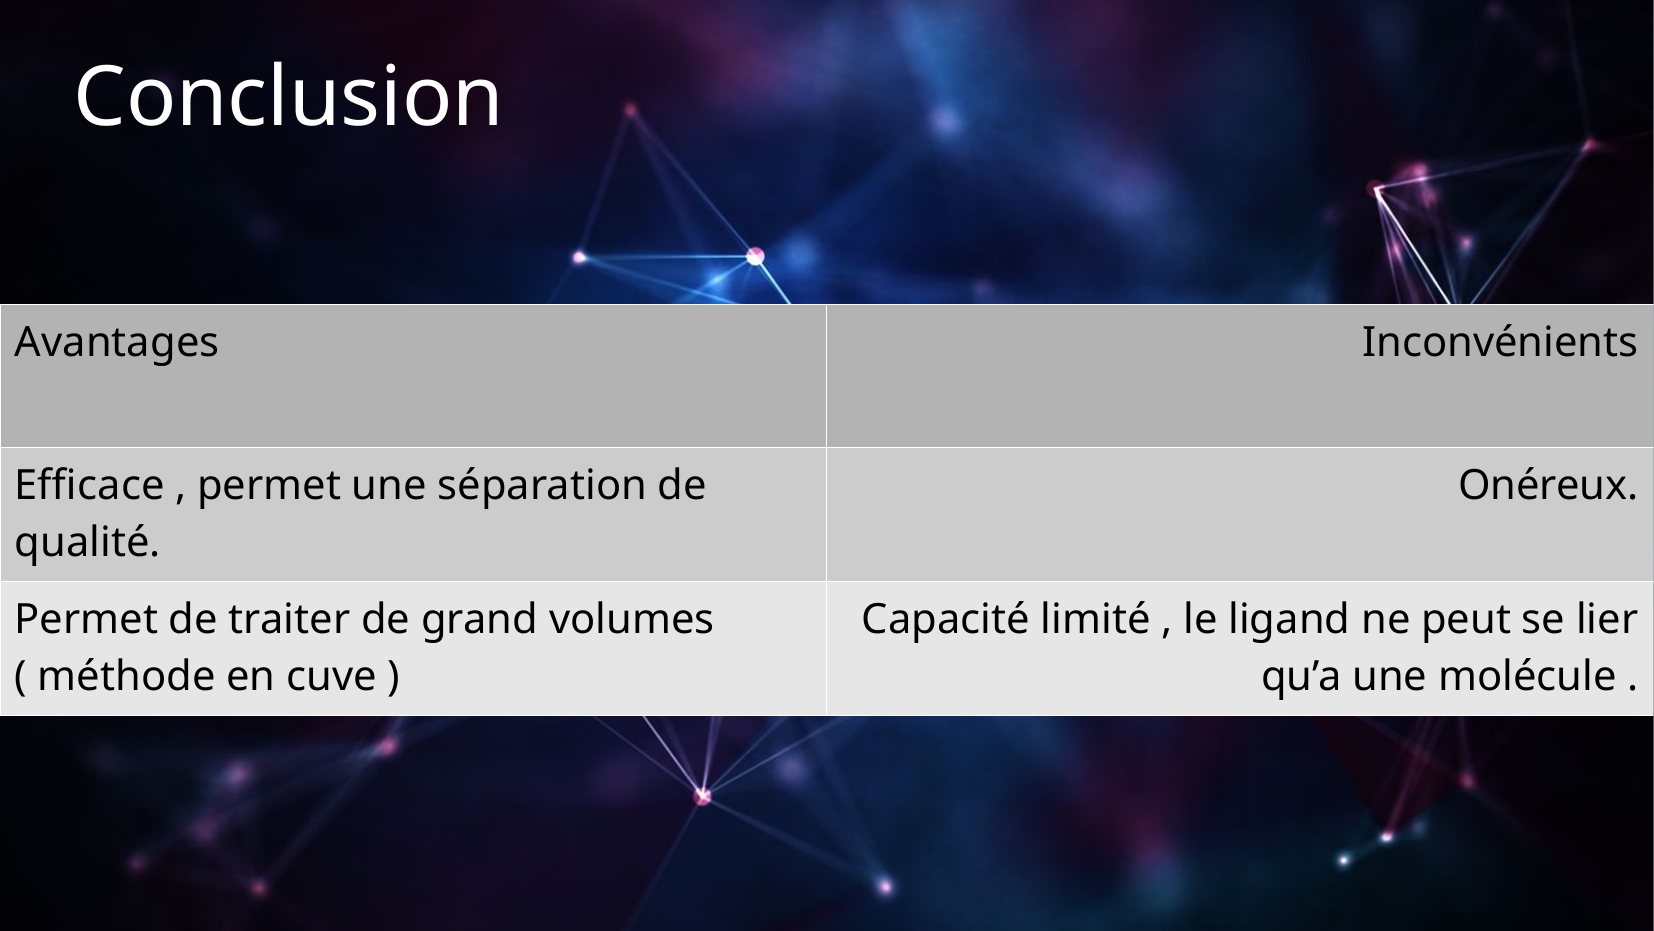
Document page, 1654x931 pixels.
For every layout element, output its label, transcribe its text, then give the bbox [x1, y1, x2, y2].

table_cell Capacité limité , le ligand ne peut se lier qu’a une molécule . [827, 582, 1653, 715]
table_cell Onéreux. [827, 448, 1653, 581]
picture [0, 716, 1654, 931]
table_cell Permet de traiter de grand volumes ( méthode en cuve ) [1, 582, 826, 715]
table_header Inconvénients [827, 305, 1653, 447]
text_box Conclusion [59, 29, 1063, 149]
table_cell Efficace , permet une séparation de qualité. [1, 448, 826, 581]
table_header Avantages [1, 305, 826, 447]
picture [0, 0, 1654, 304]
